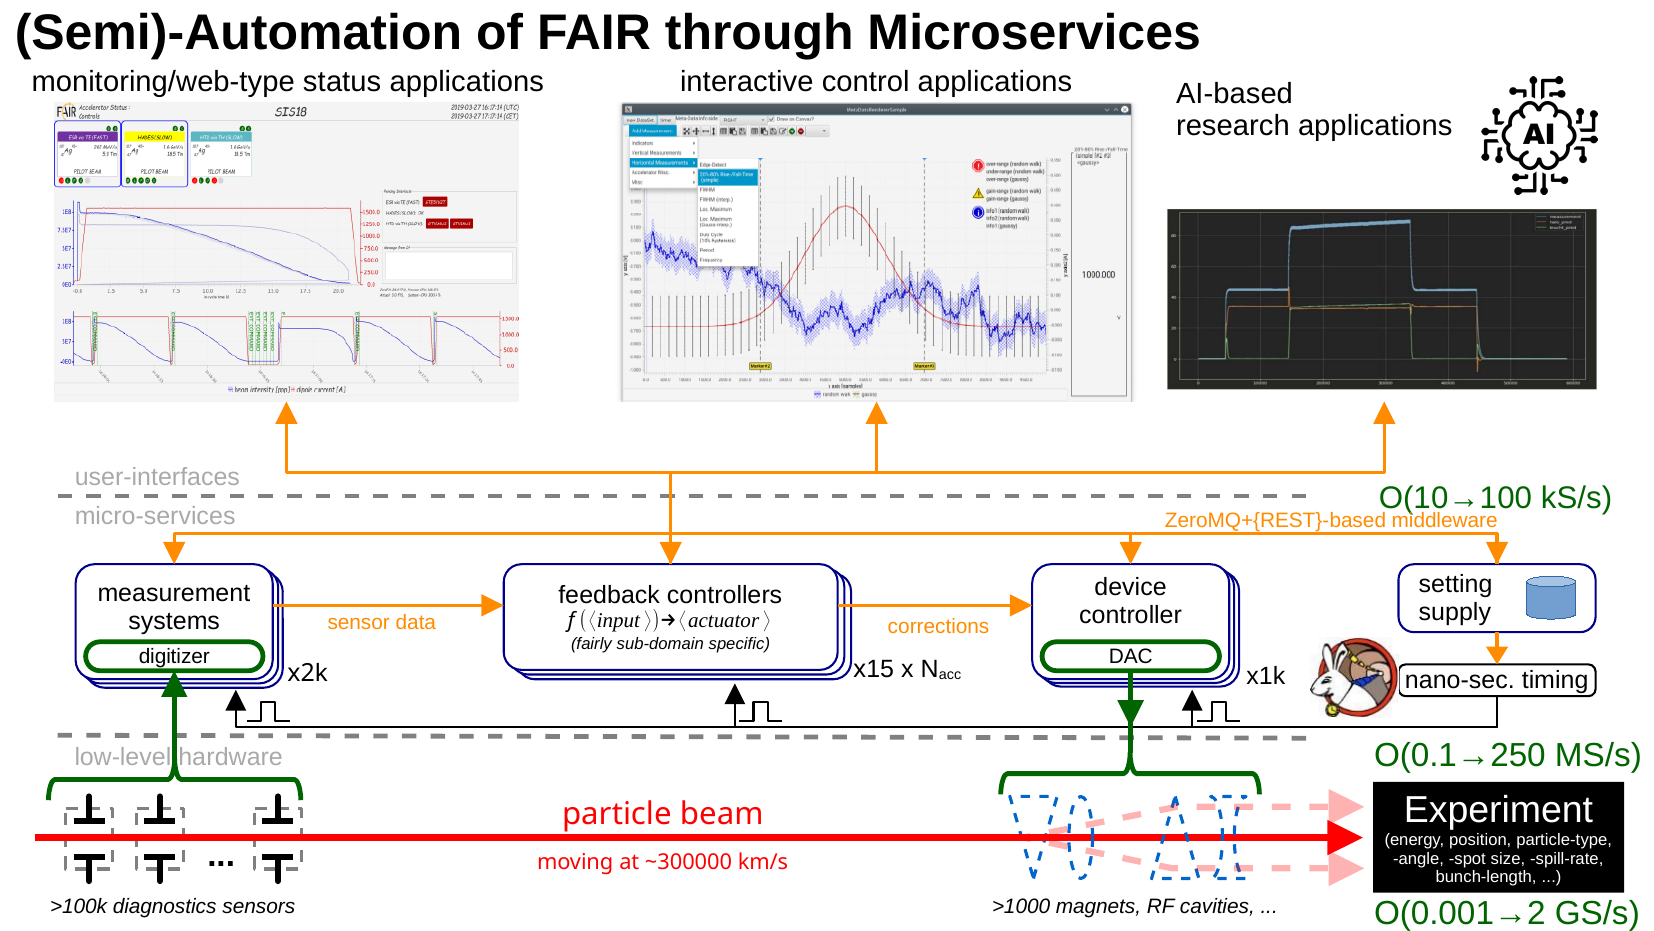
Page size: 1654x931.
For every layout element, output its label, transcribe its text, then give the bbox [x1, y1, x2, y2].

text_box [834, 570, 852, 604]
text_box [1133, 570, 1240, 687]
text_box feedback controllers (fairly sub-domain specific) [503, 564, 838, 670]
chart [562, 603, 776, 634]
picture [614, 102, 1139, 402]
text_box [269, 571, 283, 604]
text_box [273, 607, 283, 647]
text_box Experiment (energy, position, particle-type, ‑angle, ‑spot size, ‑spill‑rate, bunch-length, ...) [1373, 787, 1625, 886]
text_box O(0.001→2 GS/s) [1359, 886, 1654, 931]
text_box O(10→100 kS/s) [1364, 472, 1628, 522]
text_box nano-sec. timing [1399, 664, 1596, 697]
text_box ... [192, 841, 250, 887]
text_box device controller [1032, 564, 1230, 680]
text_box [1526, 583, 1576, 620]
text_box digitizer [85, 641, 263, 671]
text_box [180, 668, 272, 688]
text_box measurement systems [75, 564, 273, 680]
text_box DAC [1042, 641, 1220, 671]
picture [54, 114, 519, 402]
text_box x15 x Nacc [838, 643, 985, 722]
text_box x2k [272, 647, 388, 697]
picture [1310, 637, 1399, 718]
text_box >100k diagnostics sensors [35, 887, 362, 928]
text_box corrections [872, 607, 1008, 652]
text_box (Semi)-Automation of FAIR through Microservices [0, 0, 1654, 68]
picture [1481, 76, 1598, 195]
text_box [1117, 700, 1144, 727]
text_box x1k [1231, 654, 1301, 698]
text_box ... [192, 828, 250, 834]
text_box O(0.1→250 MS/s) [1359, 729, 1654, 787]
text_box >1000 magnets, RF cavities, ... [977, 887, 1293, 928]
text_box monitoring/web-type status applications [16, 68, 627, 114]
text_box ZeroMQ+{REST}-based middleware [1144, 501, 1584, 550]
text_box [515, 657, 838, 680]
text_box interactive control applications [665, 68, 1088, 115]
text_box particle beam moving at ~300000 km/s [463, 784, 863, 910]
text_box [1043, 678, 1128, 687]
text_box [86, 678, 169, 688]
text_box setting supply [1398, 564, 1596, 633]
picture [1160, 200, 1604, 396]
text_box AI-based research applications [1161, 69, 1585, 150]
text_box [838, 607, 852, 643]
text_box sensor data [312, 602, 452, 648]
